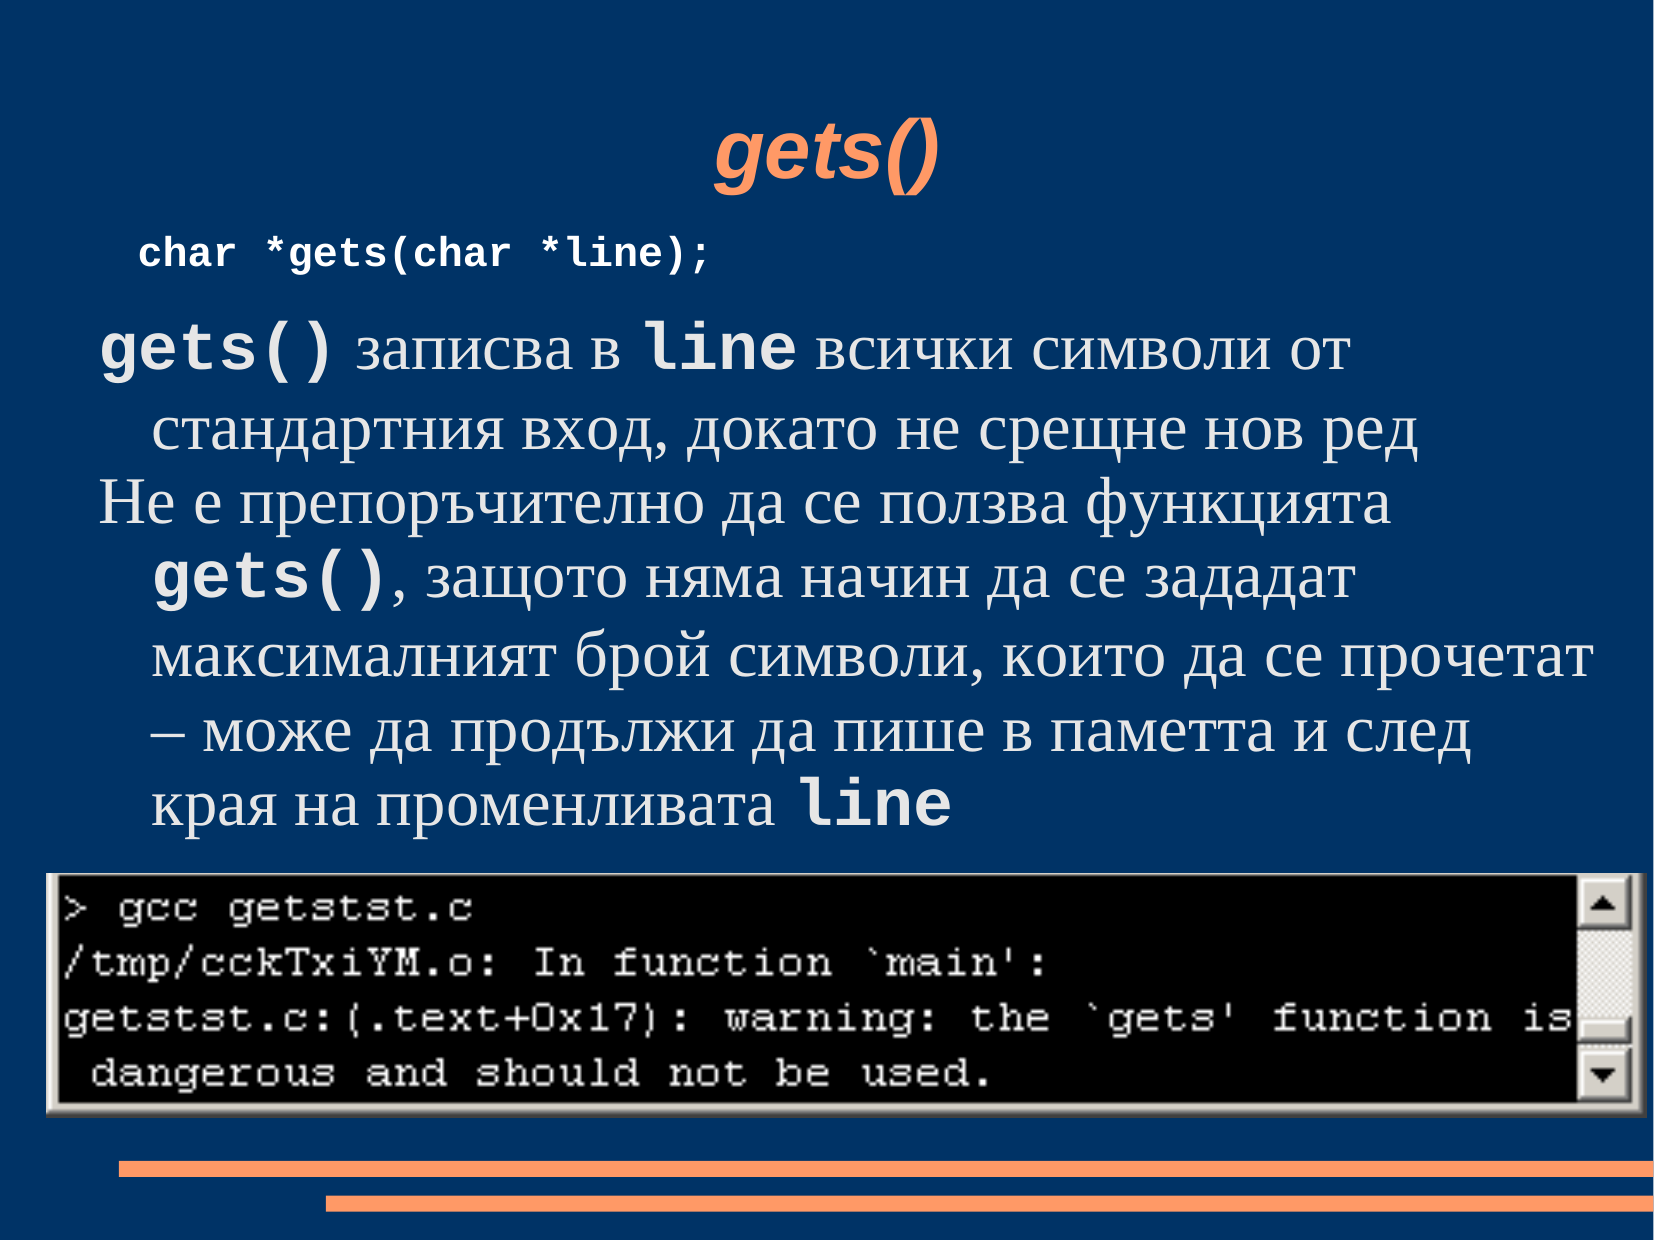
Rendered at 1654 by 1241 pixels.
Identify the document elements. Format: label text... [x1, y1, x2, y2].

picture [46, 873, 1647, 1118]
text_box char *gets(char *line); [122, 224, 1335, 288]
list gets() записва в line всички символи от стандартния вход, докато не срещне нов ред Не е препоръчително да се ползва функцията gets(), защото няма начин да се зададат максималният брой символи, които да се прочетат – може да продължи да пише в паметта и след края на променливата line [81, 310, 1609, 846]
title gets() [121, 46, 1534, 254]
